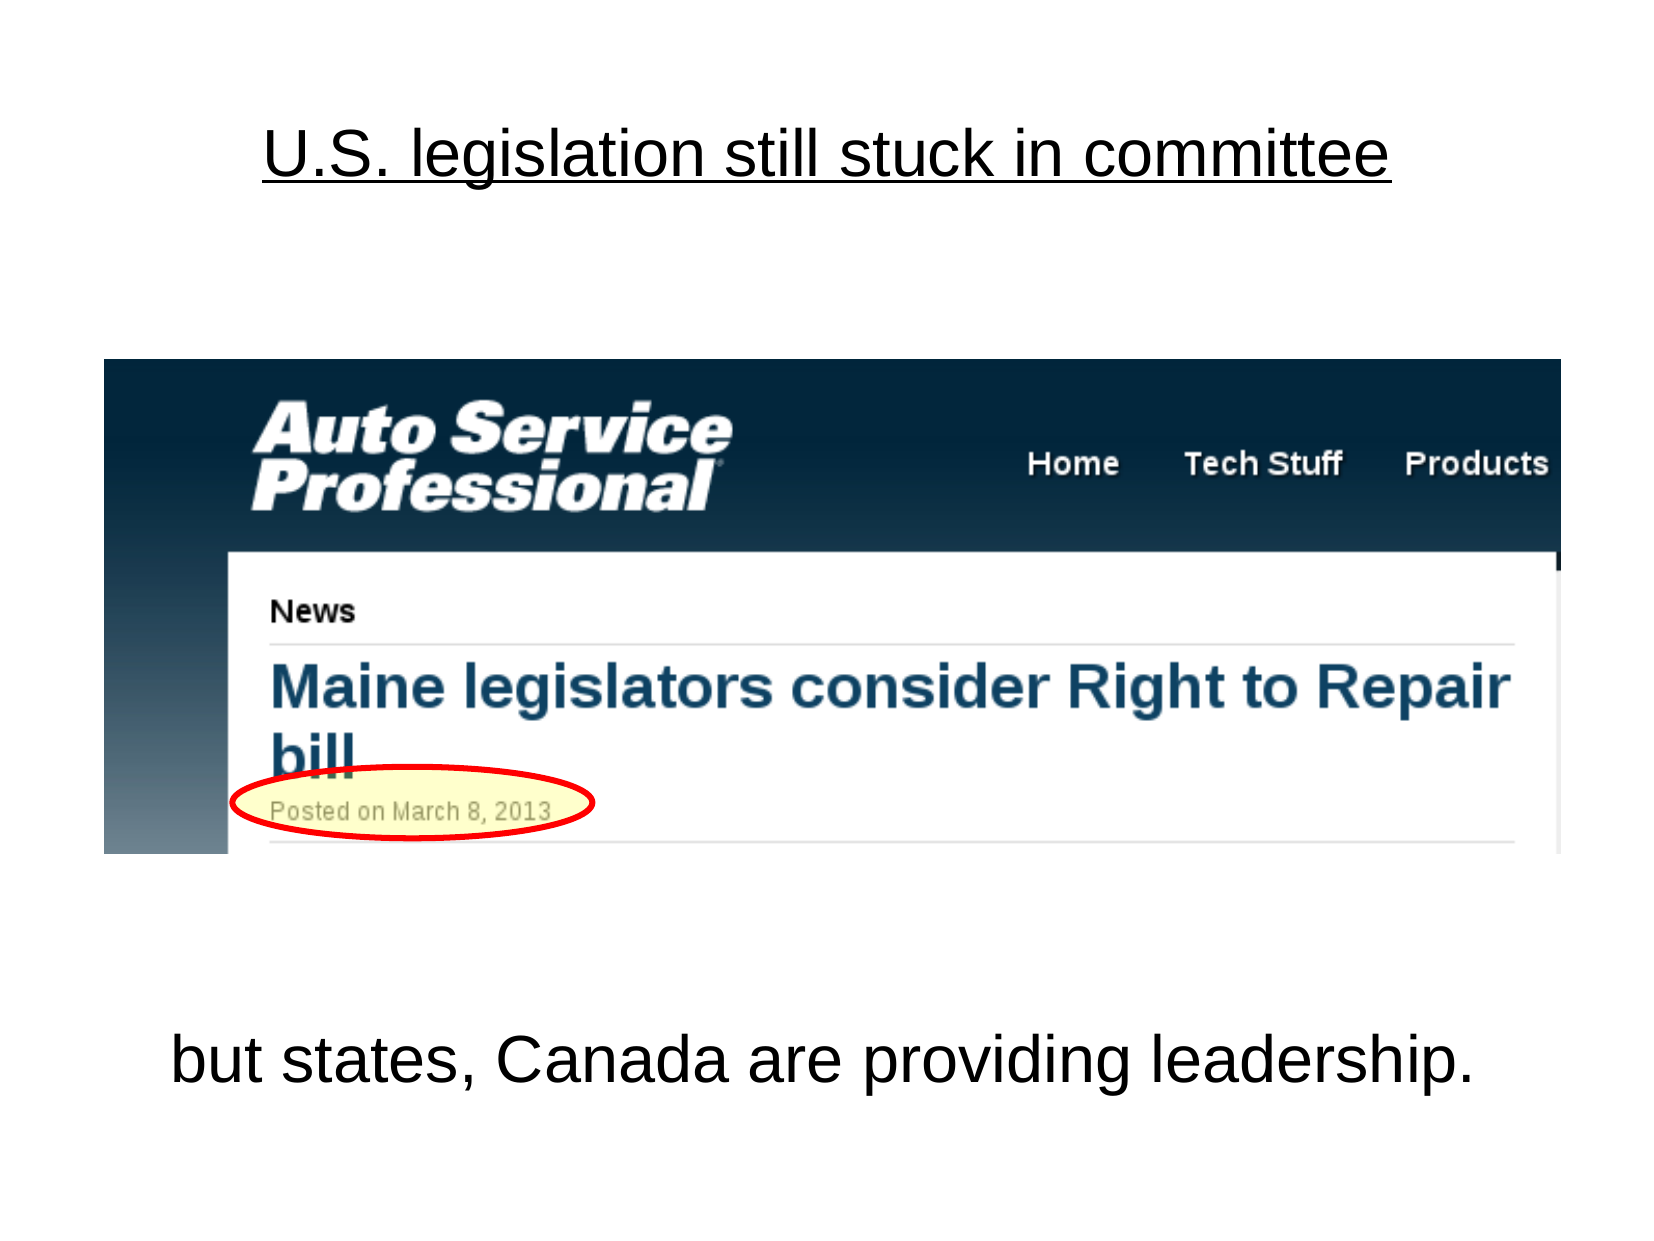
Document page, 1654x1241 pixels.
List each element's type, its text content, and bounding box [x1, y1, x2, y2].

text_box but states, Canada are providing leadership. [155, 1015, 1498, 1105]
title U.S. legislation still stuck in committee [82, 49, 1571, 257]
picture [104, 359, 1561, 854]
text_box [232, 766, 593, 839]
